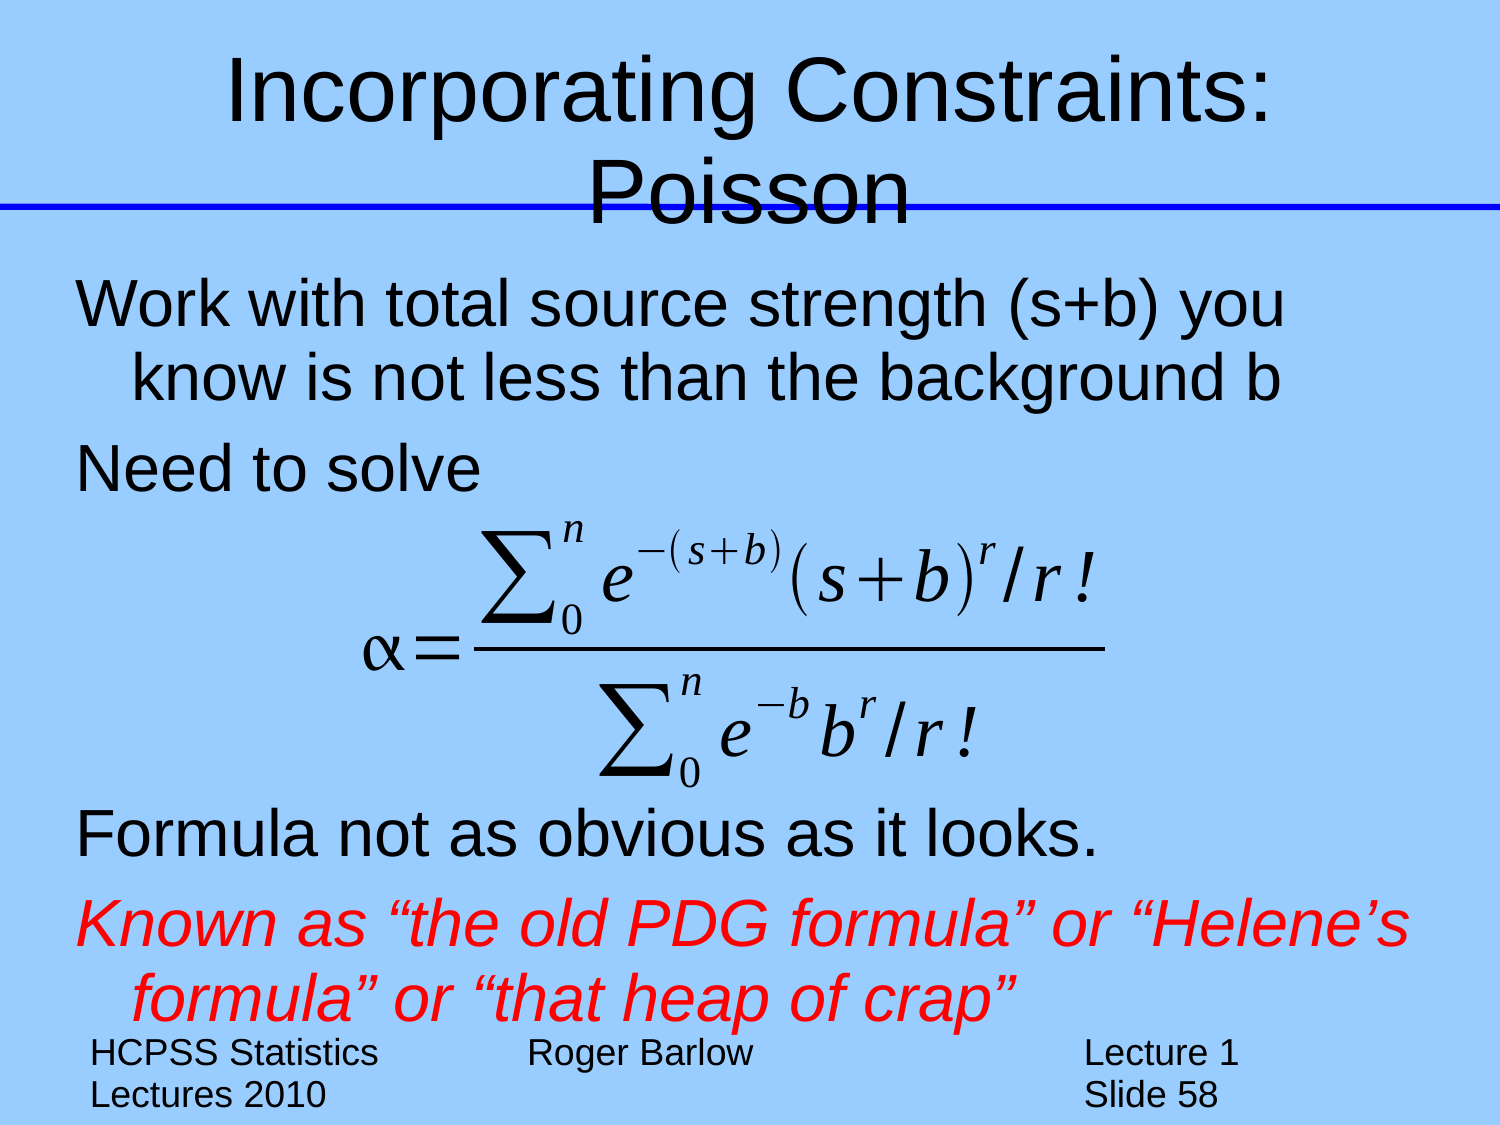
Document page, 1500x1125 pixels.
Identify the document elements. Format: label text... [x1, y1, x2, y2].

title Incorporating Constraints: Poisson [75, 33, 1426, 245]
list Work with total source strength (s+b) you know is not less than the background b Need to solve Formula not as obvious as it looks. Known as “the old PDG formula” or “Helene’s formula” or “that heap of crap” [75, 262, 1426, 1037]
chart [354, 502, 1114, 797]
